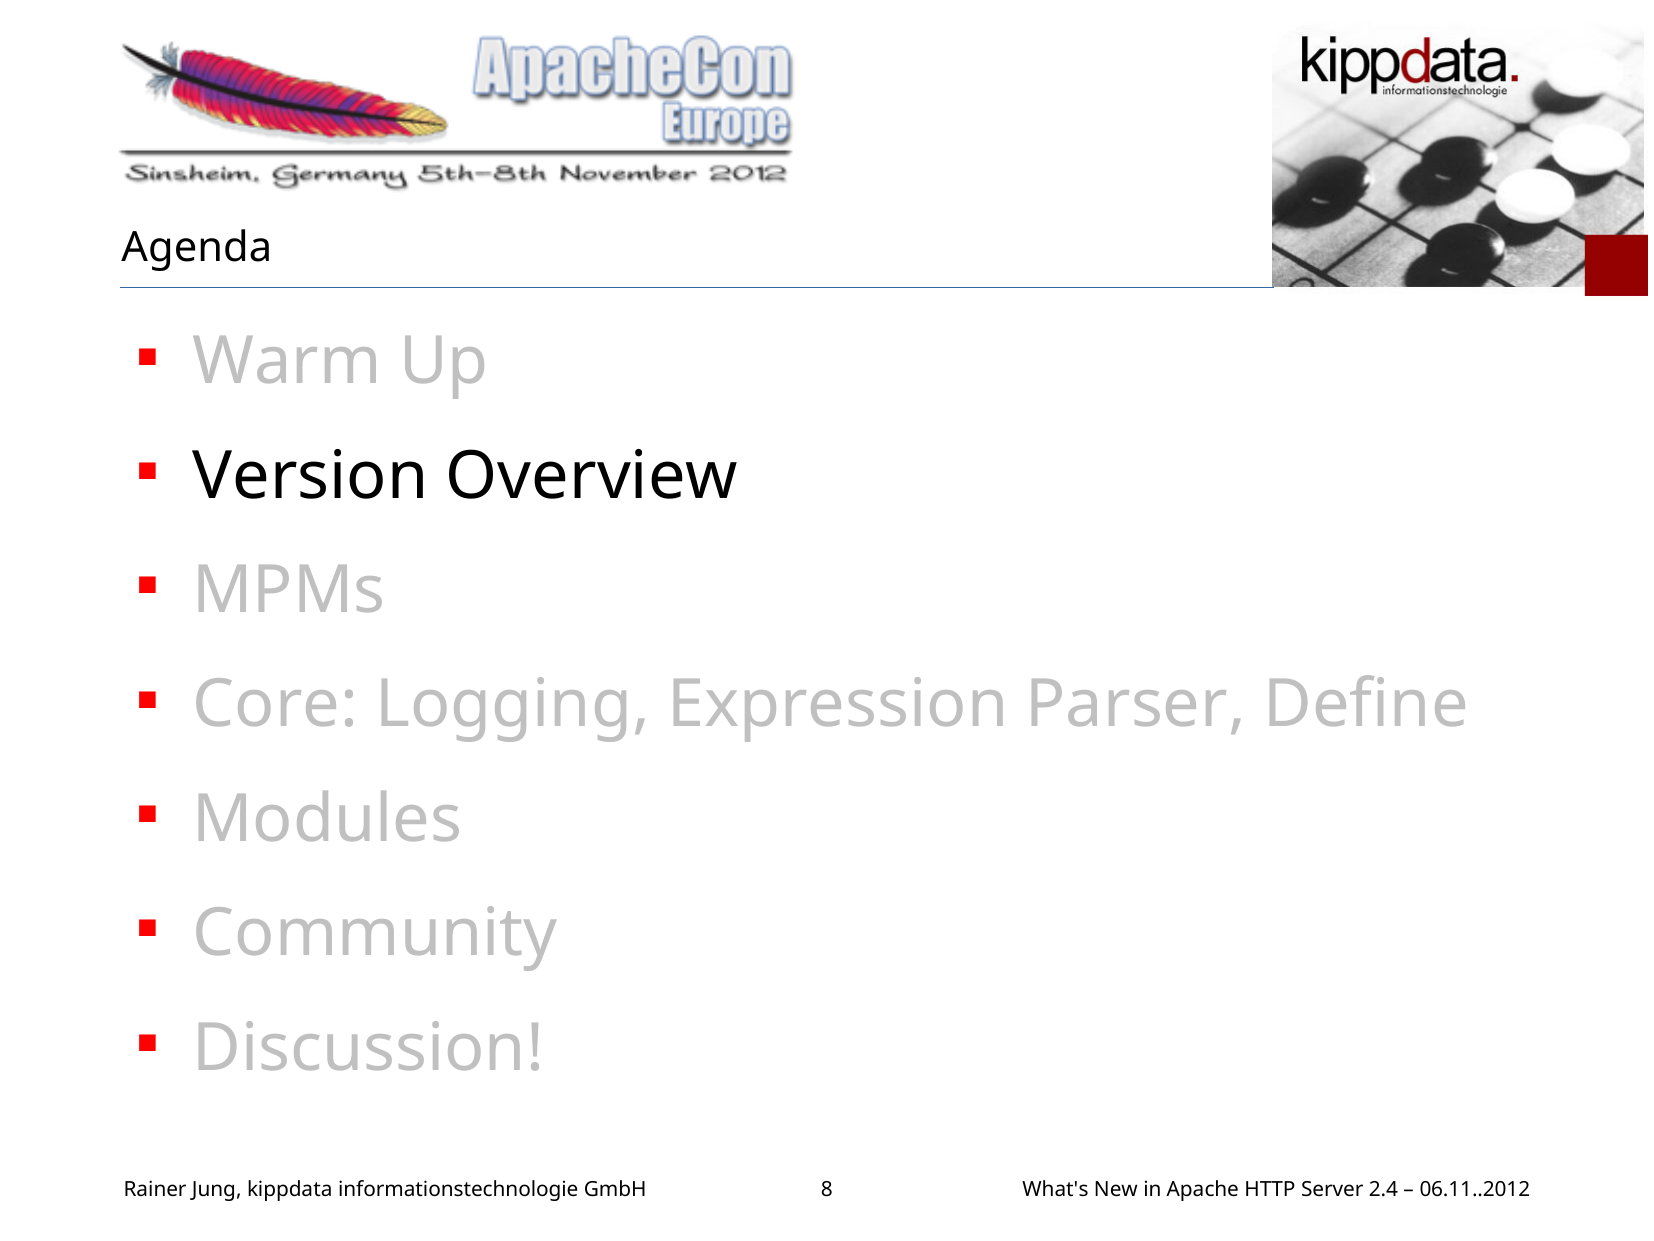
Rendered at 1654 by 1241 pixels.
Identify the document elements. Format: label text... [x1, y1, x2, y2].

picture [113, 32, 797, 195]
picture [1272, 5, 1648, 302]
title Agenda [121, 204, 1242, 286]
list Warm Up Version Overview MPMs Core: Logging, Expression Parser, Define Modules Community Discussion! [121, 312, 1534, 1150]
